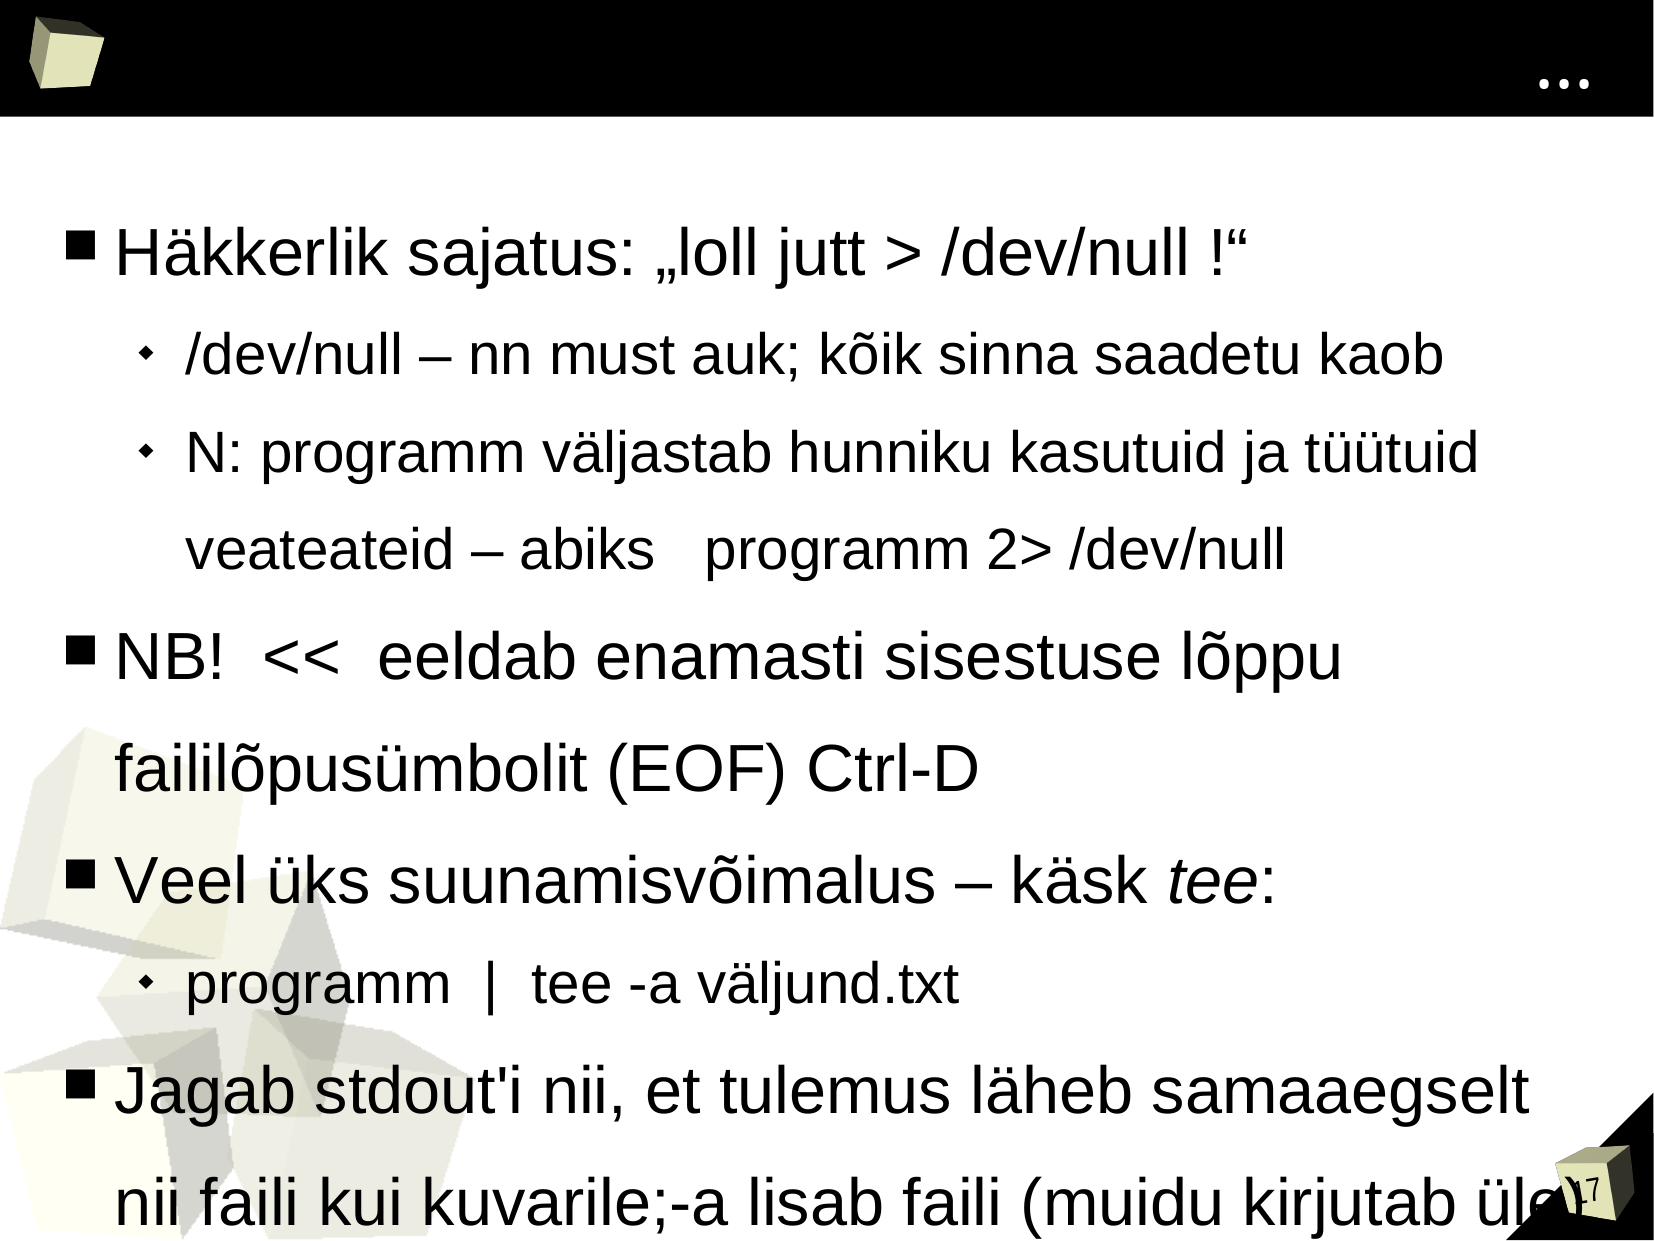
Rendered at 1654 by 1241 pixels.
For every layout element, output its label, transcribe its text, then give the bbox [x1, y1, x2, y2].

picture [361, 1214, 377, 1221]
title ... [118, 0, 1595, 119]
picture [465, 1214, 477, 1221]
picture [0, 726, 477, 1241]
picture [227, 1214, 243, 1221]
list Häkkerlik sajatus: „loll jutt > /dev/null !“ /dev/null – nn must auk; kõik sinna saadetu kaob N: programm väljastab hunniku kasutuid ja tüütuid veateateid – abiks programm 2> /dev/null NB! << eeldab enamasti sisestuse lõppu faililõpusümbolit (EOF) Ctrl-D Veel üks suunamisvõimalus – käsk tee: programm | tee -a väljund.txt Jagab stdout'i nii, et tulemus läheb samaaegselt nii faili kui kuvarile;-a lisab faili (muidu kirjutab üle) [44, 177, 1611, 1214]
